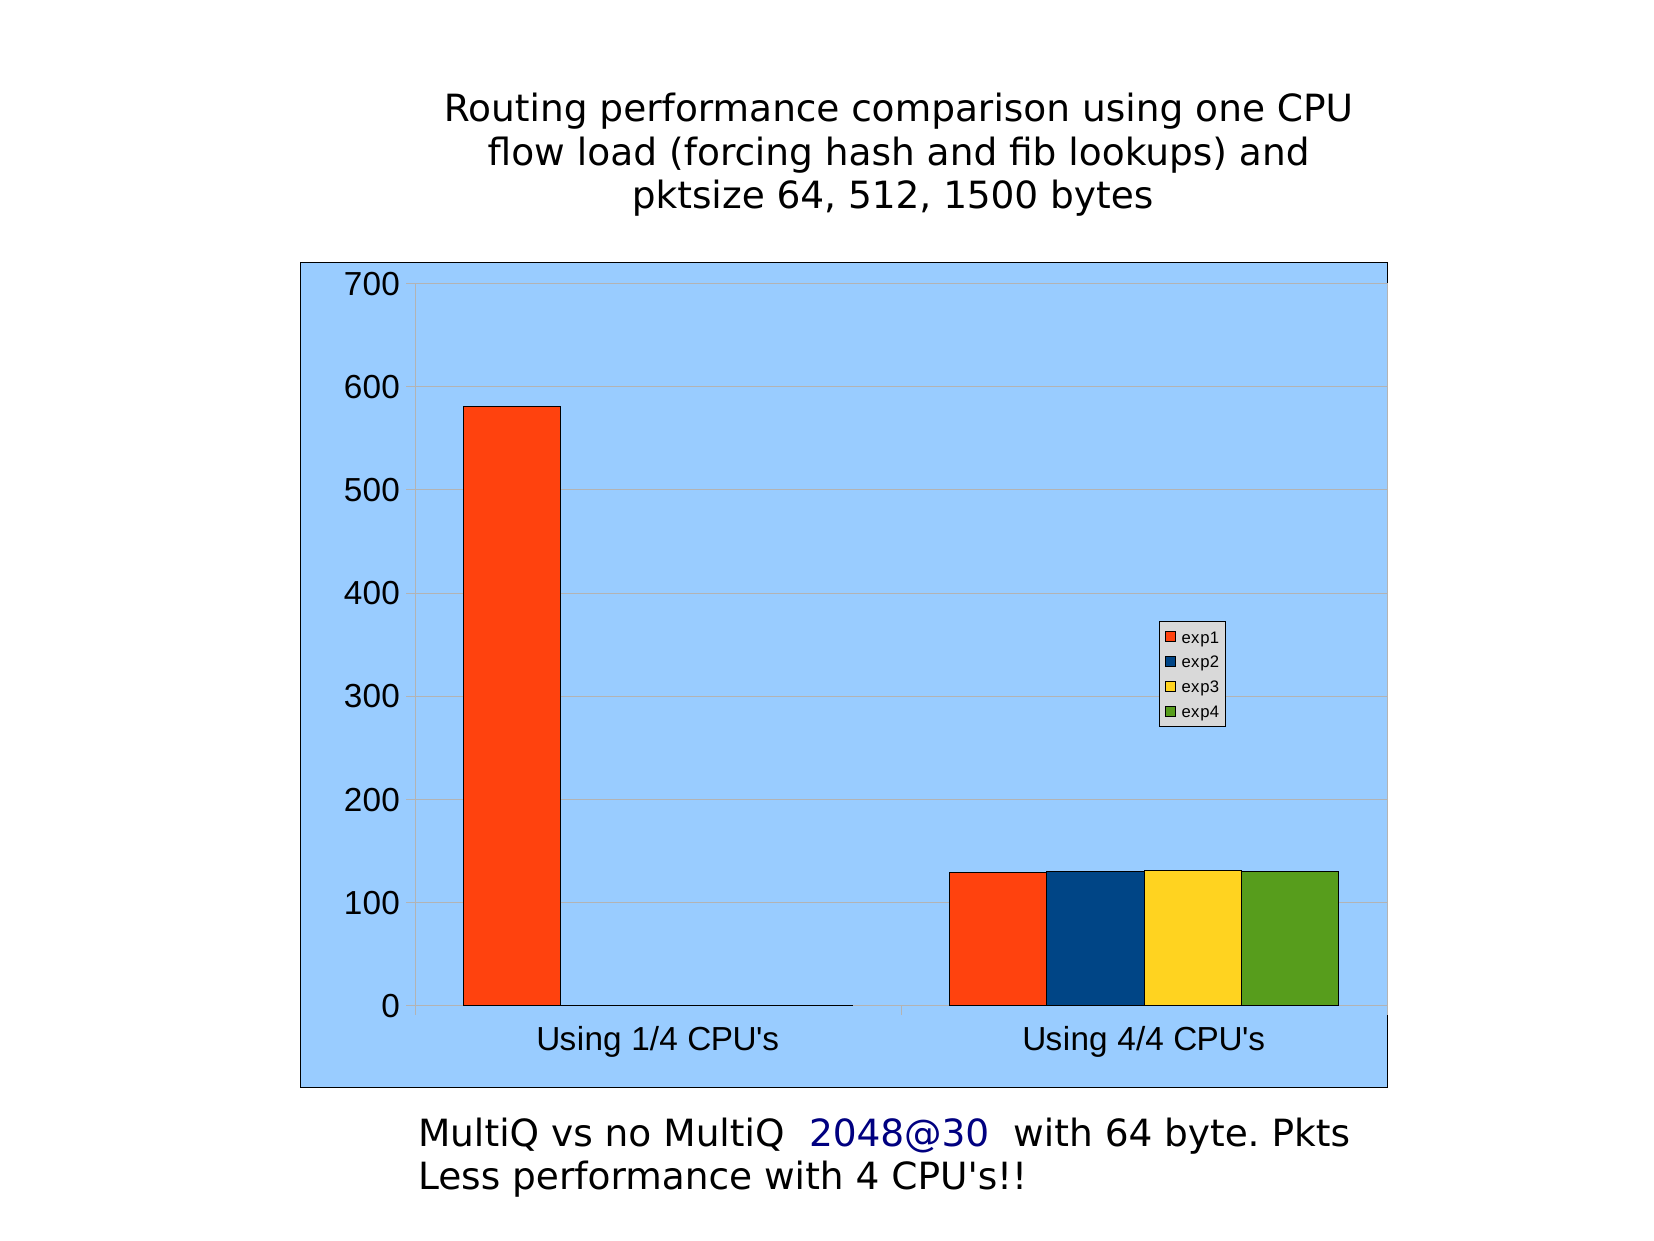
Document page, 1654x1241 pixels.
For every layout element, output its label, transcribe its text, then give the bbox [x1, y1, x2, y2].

text_box Routing performance comparison using one CPU flow load (forcing hash and fib lookups) and pktsize 64, 512, 1500 bytes [429, 79, 1369, 226]
text_box MultiQ vs no MultiQ 2048@30 with 64 byte. Pkts Less performance with 4 CPU's!! [403, 1104, 1366, 1207]
chart [300, 262, 1388, 1088]
